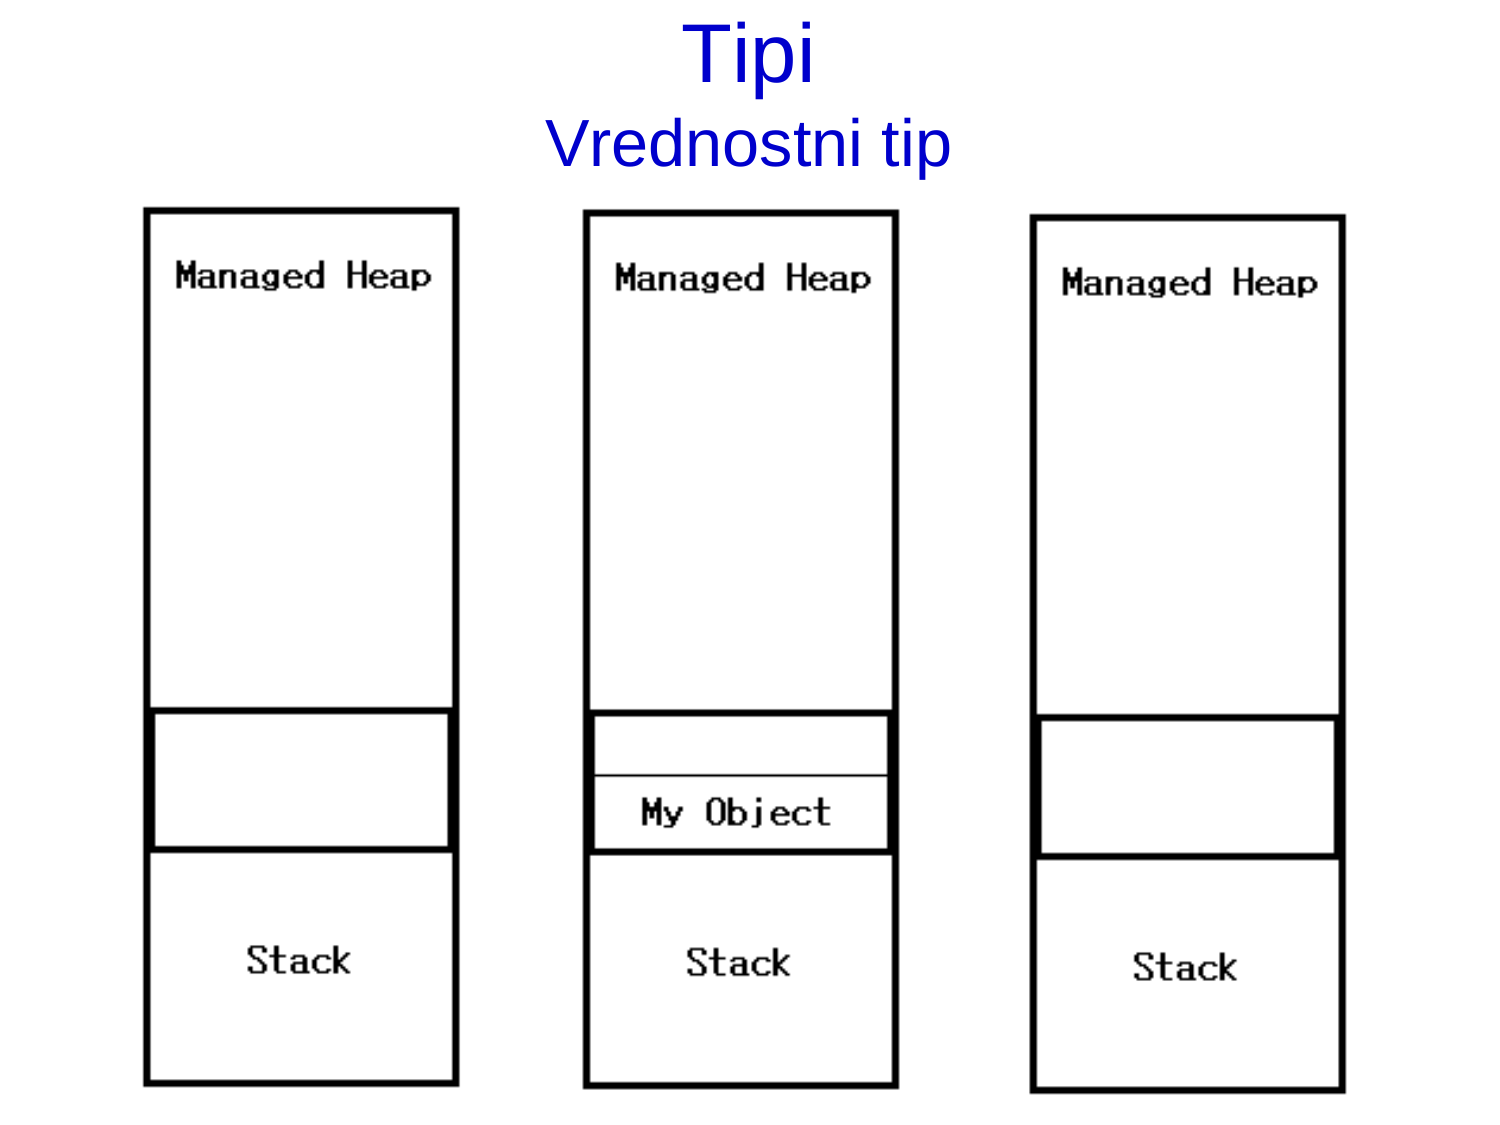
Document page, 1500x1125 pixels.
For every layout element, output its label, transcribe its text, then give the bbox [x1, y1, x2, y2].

title Tipi Vrednostni tip [62, 0, 1436, 187]
chart [125, 194, 1375, 1106]
